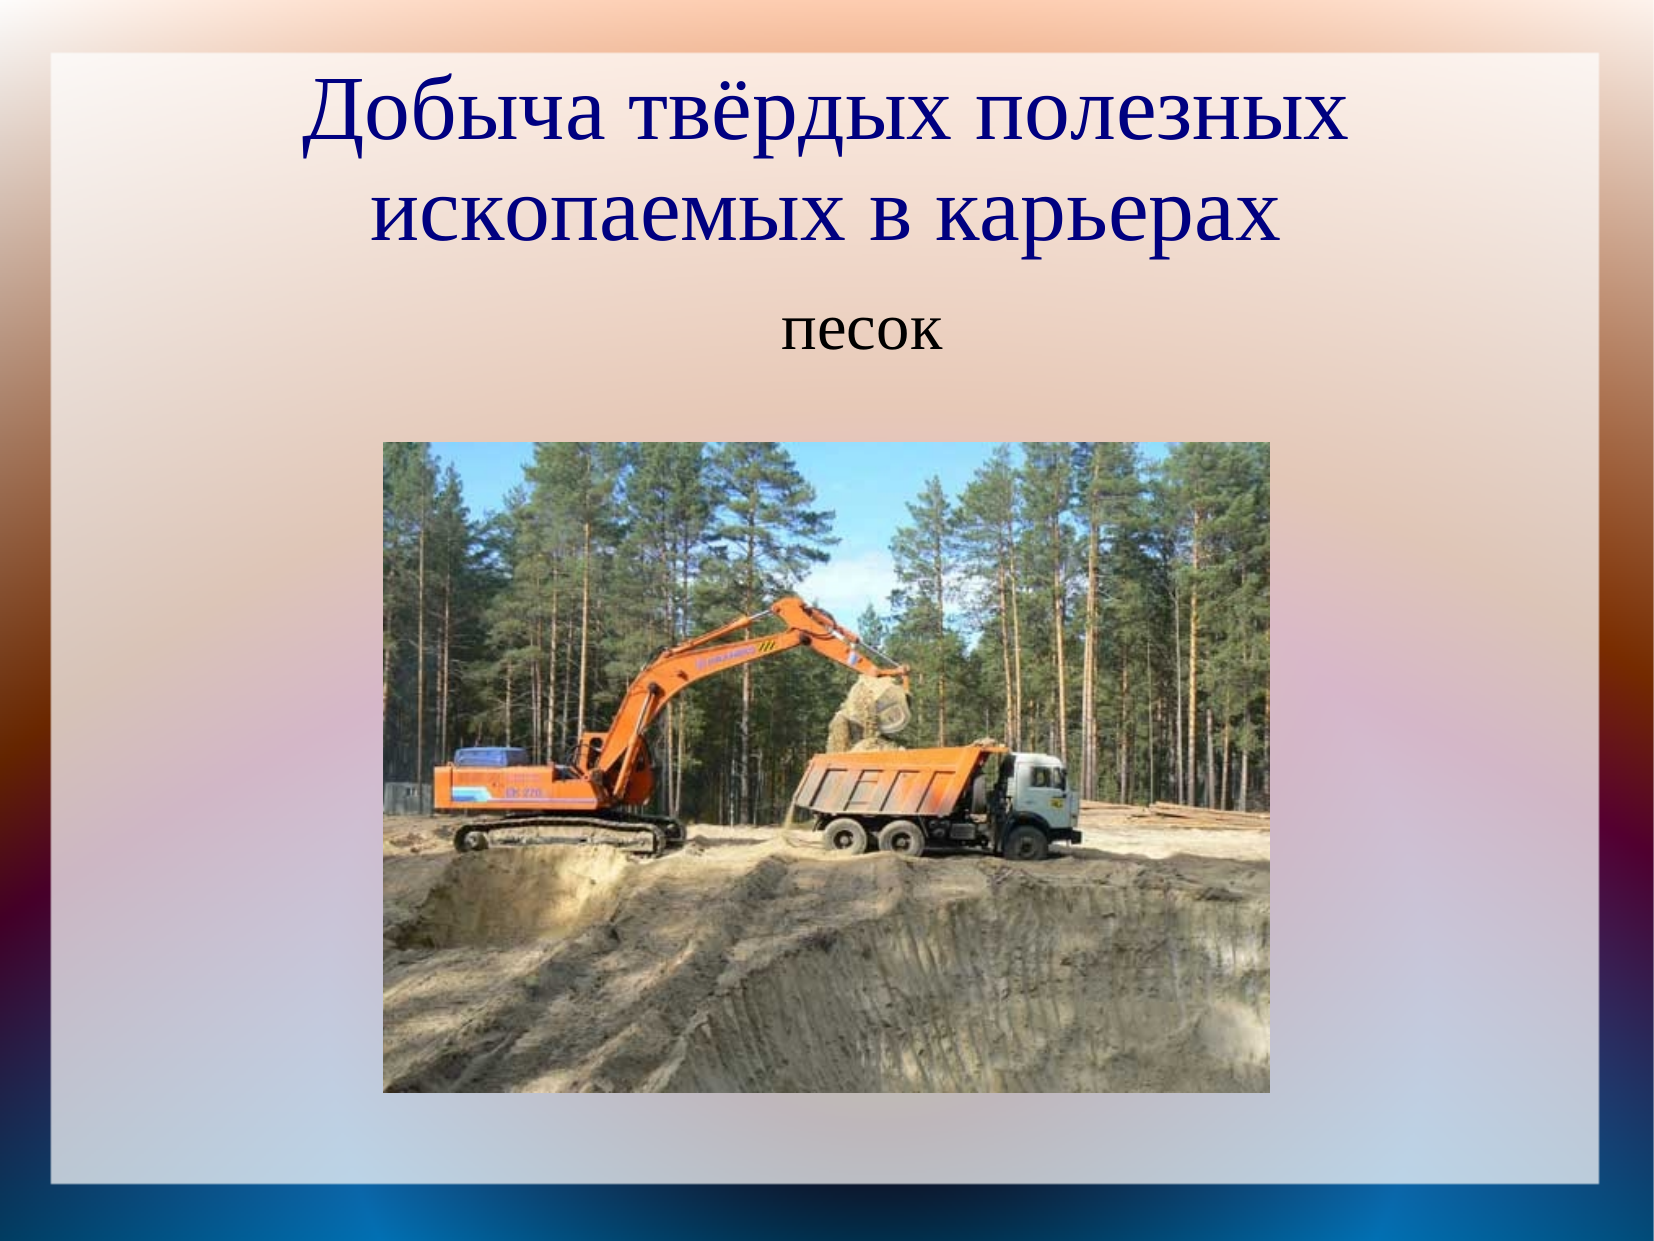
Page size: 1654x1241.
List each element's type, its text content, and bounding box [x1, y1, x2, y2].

picture [0, 0, 1654, 1241]
title Добыча твёрдых полезных ископаемых в карьерах [82, 55, 1571, 263]
list песок [82, 290, 1571, 1109]
